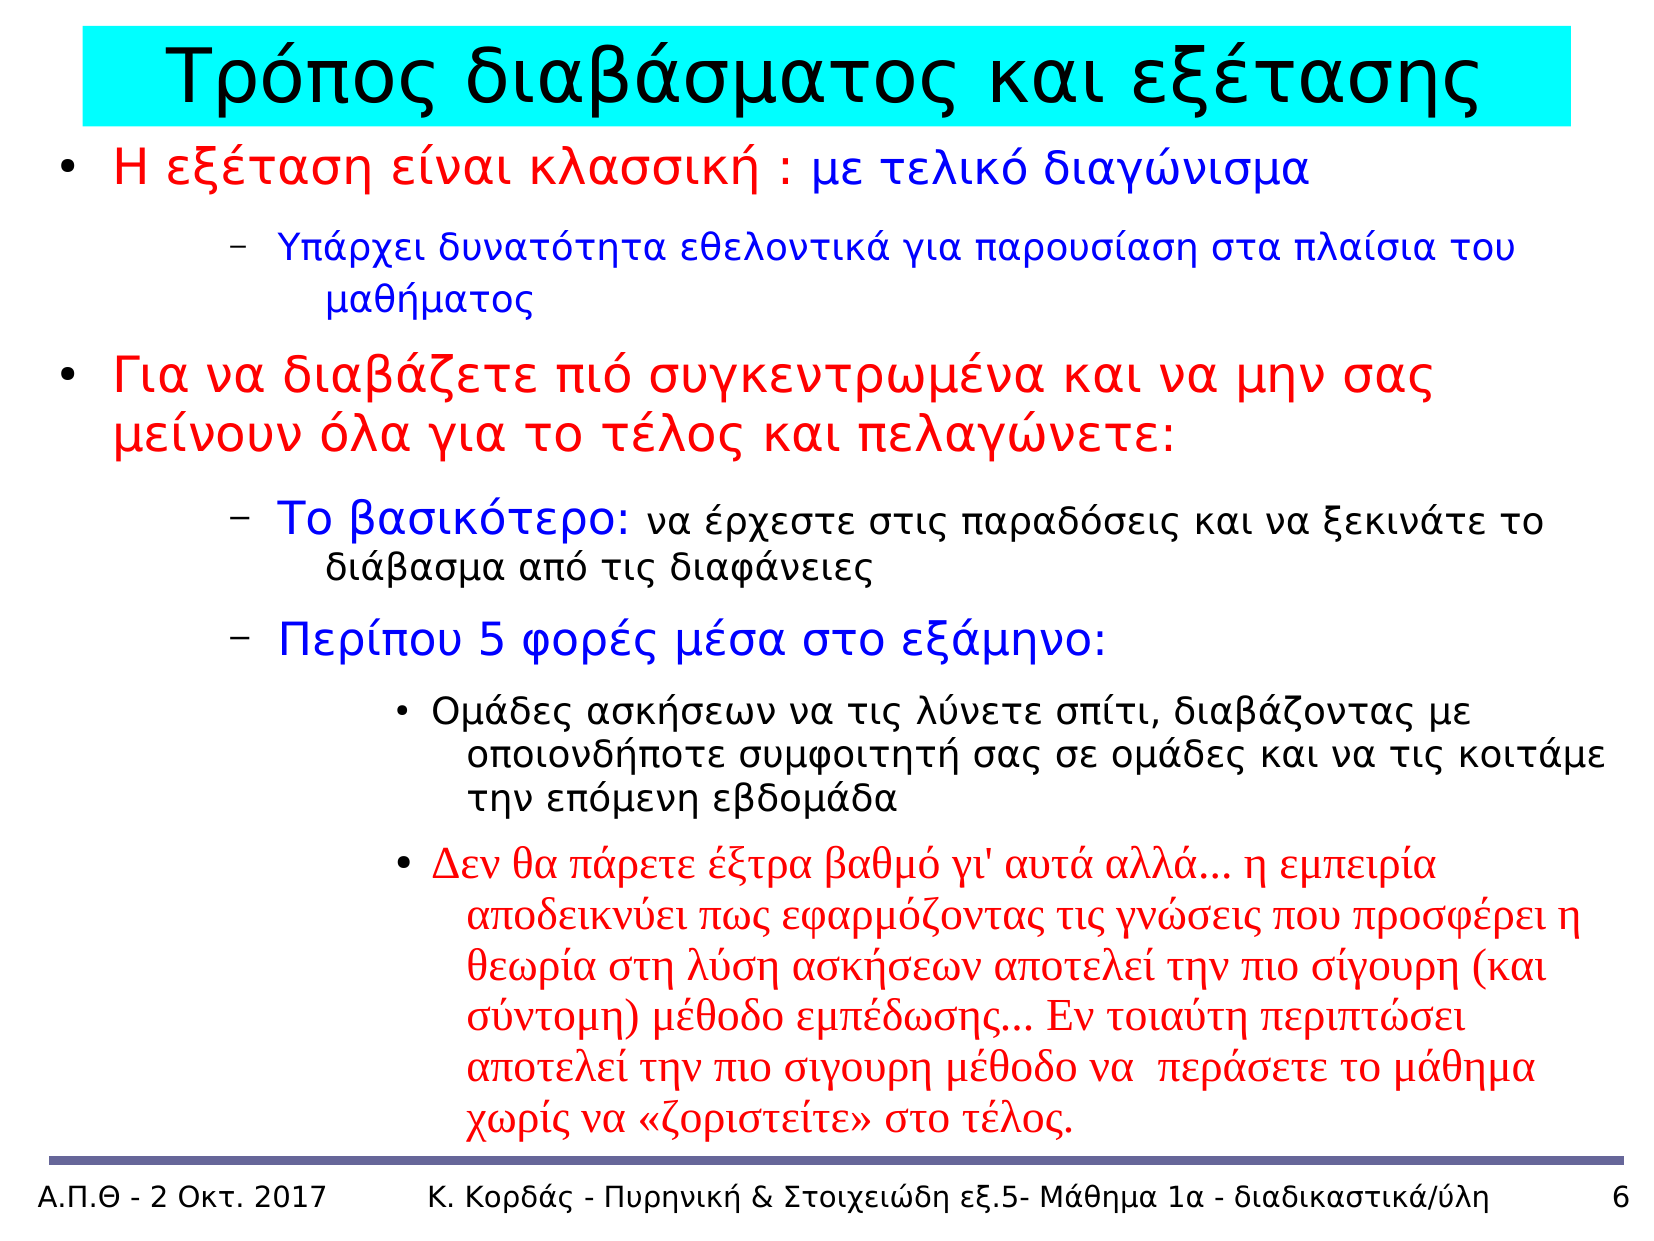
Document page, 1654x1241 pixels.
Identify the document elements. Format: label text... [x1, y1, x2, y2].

title Τρόπος διαβάσματος και εξέτασης [82, 32, 1571, 120]
list Η εξέταση είναι κλασσική : με τελικό διαγώνισμα Υπάρχει δυνατότητα εθελοντικά για παρουσίαση στα πλαίσια του μαθήματος Για να διαβάζετε πιό συγκεντρωμένα και να μην σας μείνουν όλα για το τέλος και πελαγώνετε: Το βασικότερο: να έρχεστε στις παραδόσεις και να ξεκινάτε το διάβασμα από τις διαφάνειες Περίπου 5 φορές μέσα στο εξάμηνο: Ομάδες ασκήσεων να τις λύνετε σπίτι, διαβάζοντας με οποιονδήποτε συμφοιτητή σας σε ομάδες και να τις κοιτάμε την επόμενη εβδομάδα Δεν θα πάρετε έξτρα βαθμό γι' αυτά αλλά... η εμπειρία αποδεικνύει πως εφαρμόζοντας τις γνώσεις που προσφέρει η θεωρία στη λύση ασκήσεων αποτελεί την πιο σίγουρη (και σύντομη) μέθοδο εμπέδωσης... Εν τοιαύτη περιπτώσει αποτελεί την πιο σιγουρη μέθοδο να περάσετε το μάθημα χωρίς να «ζοριστείτε» στο τέλος. [41, 138, 1633, 1149]
